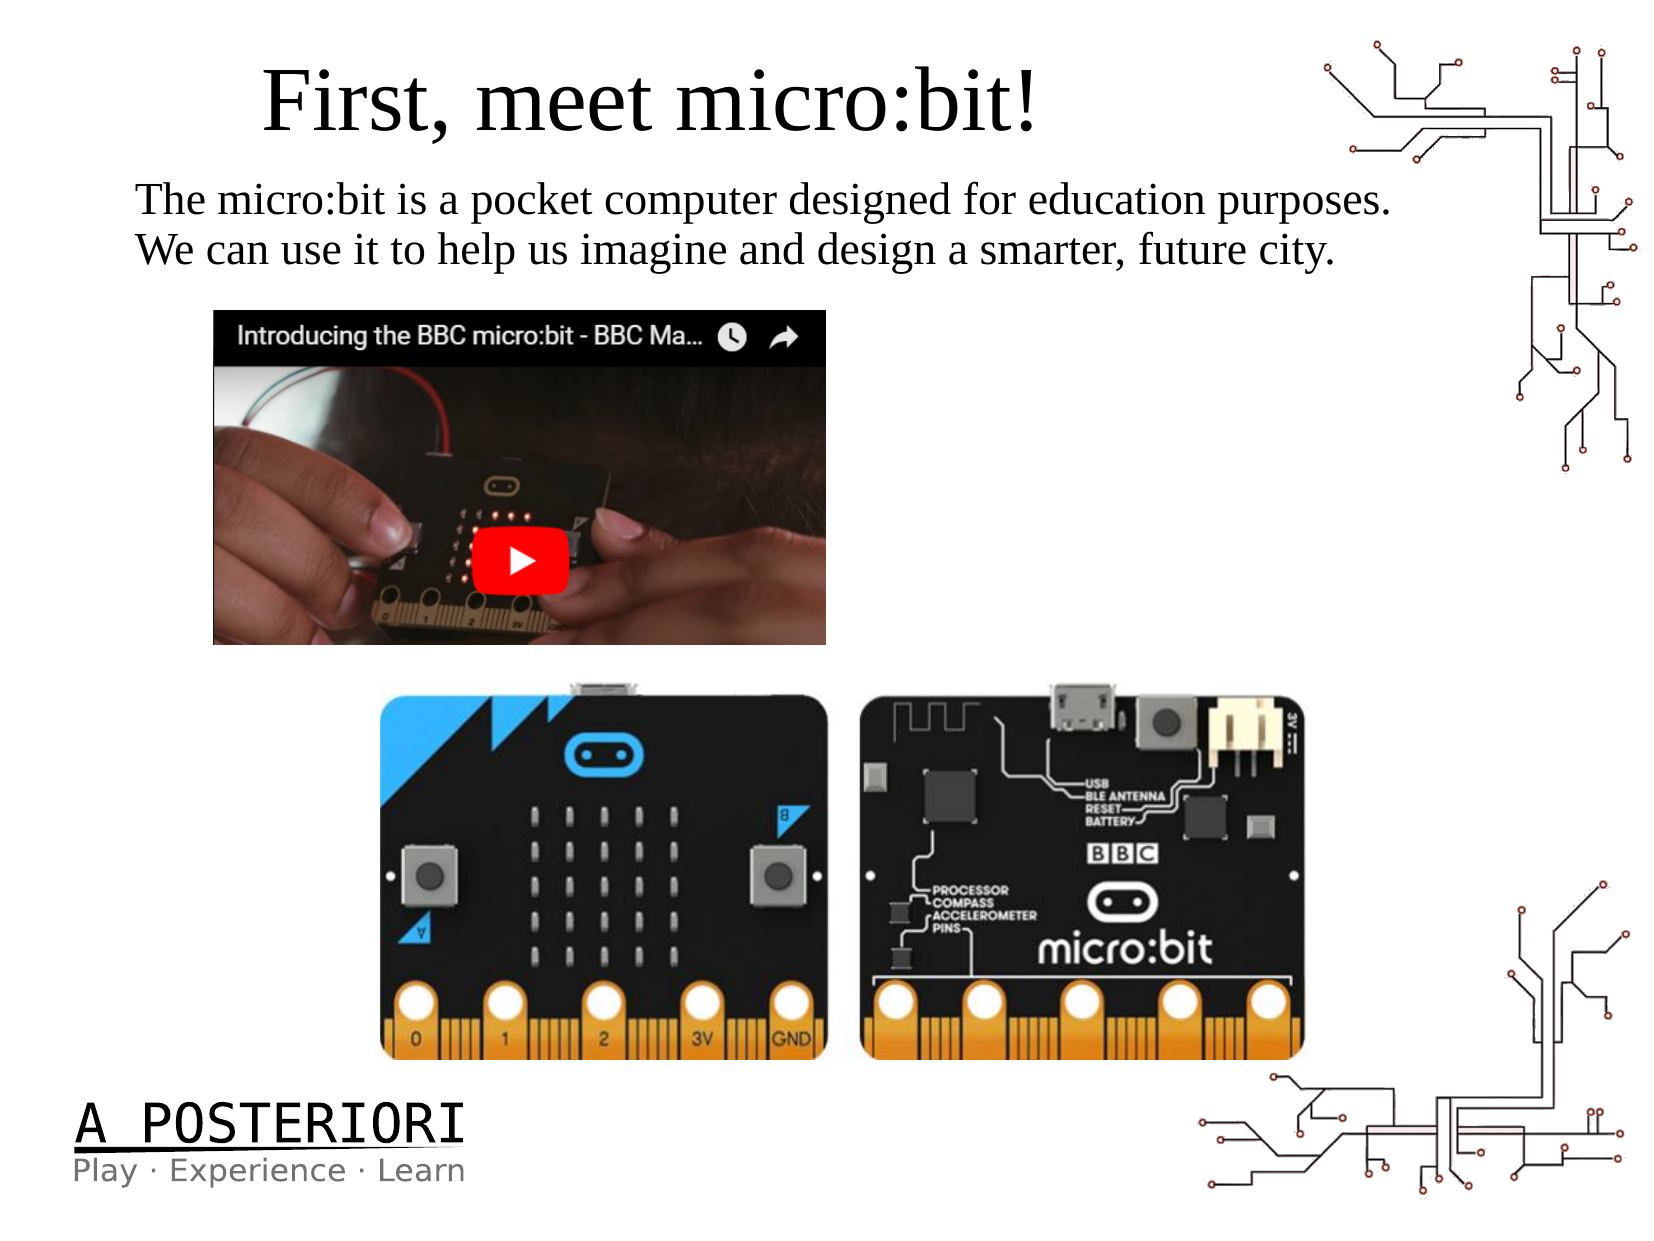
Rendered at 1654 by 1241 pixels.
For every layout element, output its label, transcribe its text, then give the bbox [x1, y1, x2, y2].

picture [1305, 35, 1643, 496]
text_box The micro:bit is a pocket computer designed for education purposes. We can use it to help us imagine and design a smarter, future city. [120, 165, 1456, 576]
title First, meet micro:bit! [41, 0, 1264, 204]
picture [213, 310, 826, 646]
picture [73, 1101, 466, 1189]
picture [380, 681, 1636, 1201]
